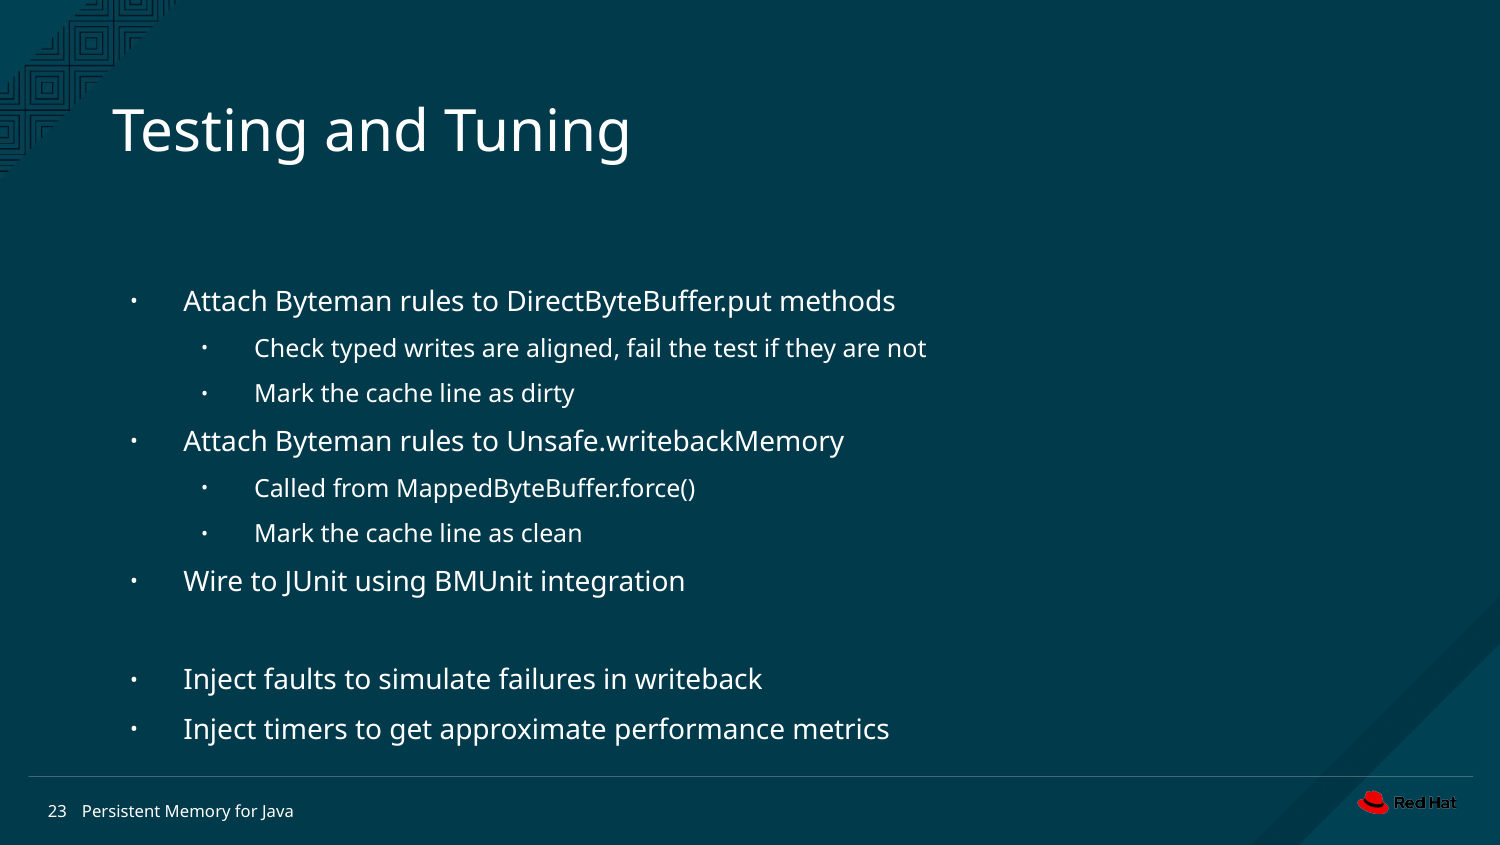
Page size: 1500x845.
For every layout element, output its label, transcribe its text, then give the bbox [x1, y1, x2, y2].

picture [1395, 797, 1404, 808]
picture [1451, 797, 1455, 808]
picture [1416, 797, 1425, 808]
picture [1406, 800, 1413, 808]
picture [99, 38, 103, 49]
picture [1430, 797, 1449, 808]
title Testing and Tuning [112, 0, 1388, 169]
picture [1358, 791, 1388, 813]
list Attach Byteman rules to DirectByteBuffer.put methods Check typed writes are aligned, fail the test if they are not Mark the cache line as dirty Attach Byteman rules to Unsafe.writebackMemory Called from MappedByteBuffer.force() Mark the cache line as clean Wire to JUnit using BMUnit integration Inject faults to simulate failures in writeback Inject timers to get approximate performance metrics [112, 281, 1388, 772]
